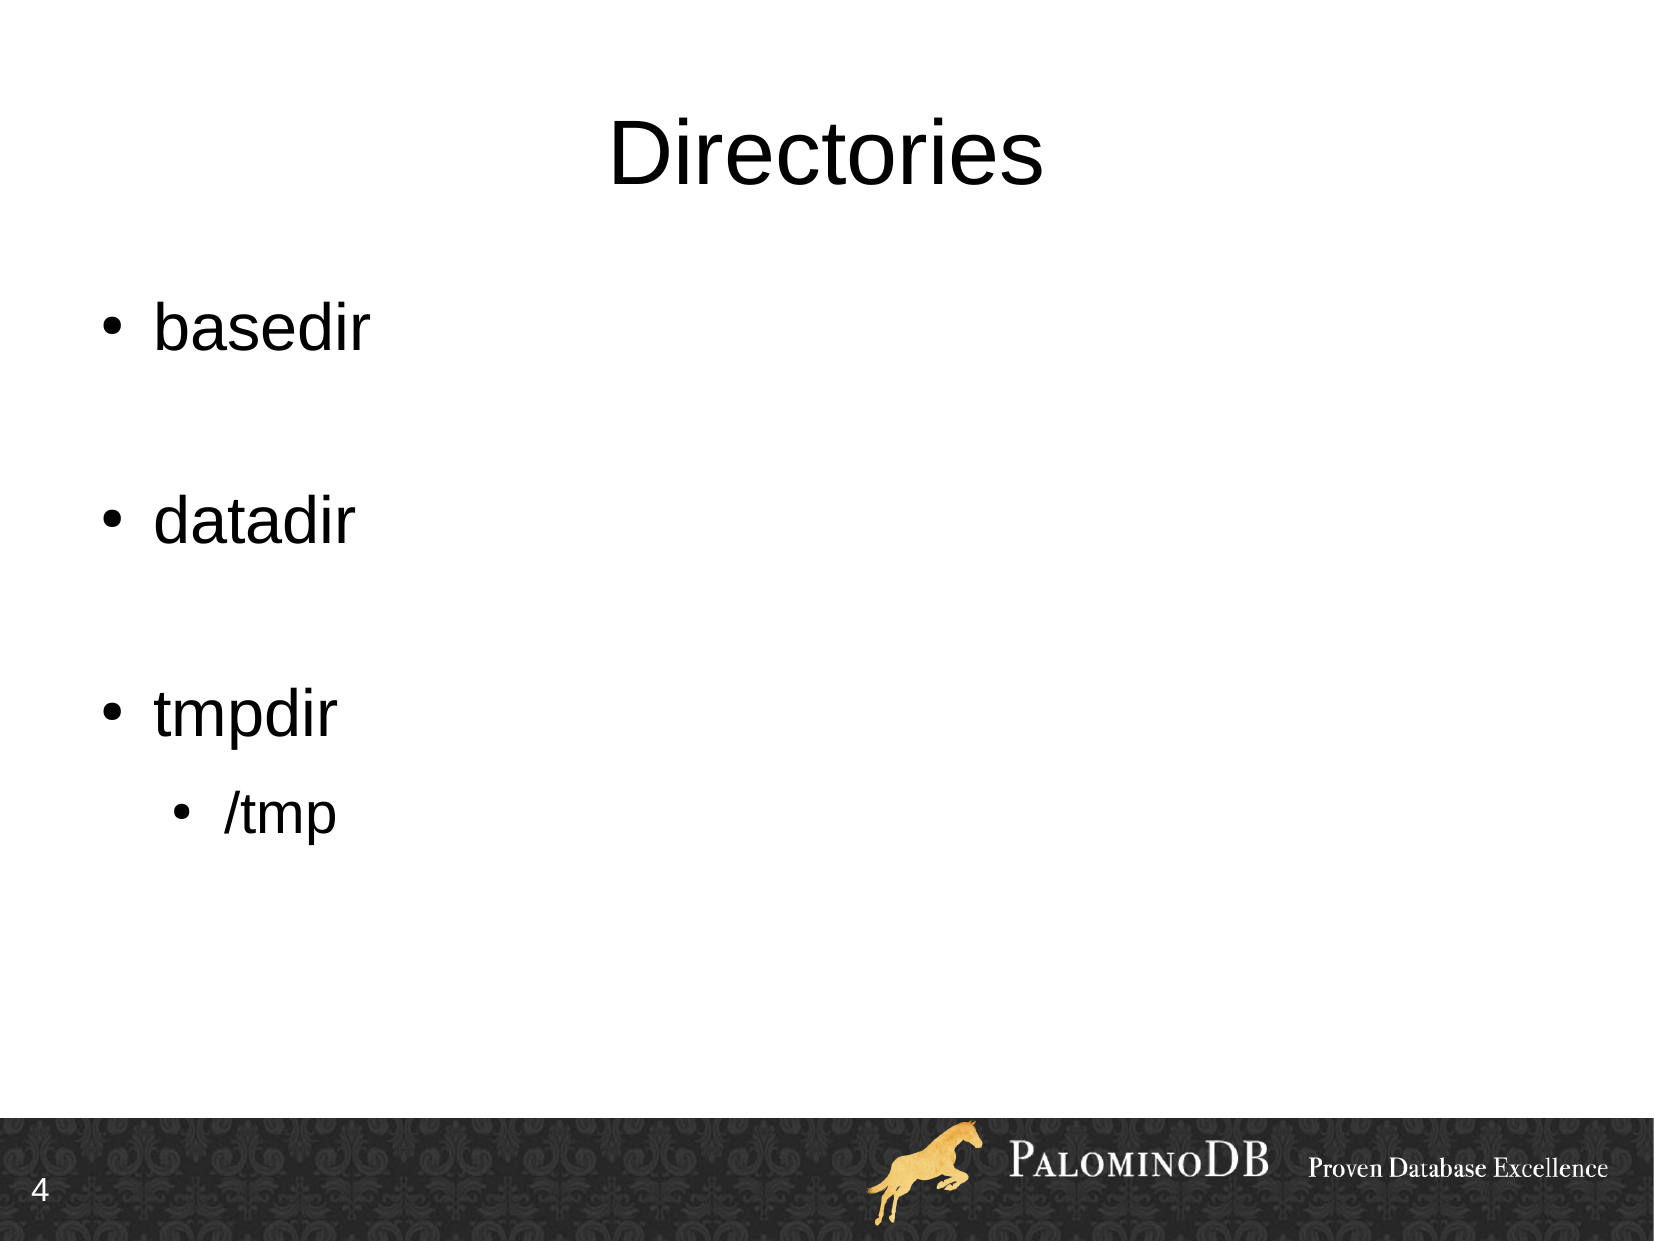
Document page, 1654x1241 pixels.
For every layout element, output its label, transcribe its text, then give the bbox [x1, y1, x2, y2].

list basedir datadir tmpdir /tmp [82, 290, 1571, 1109]
title Directories [82, 49, 1571, 257]
picture [0, 1109, 1654, 1241]
